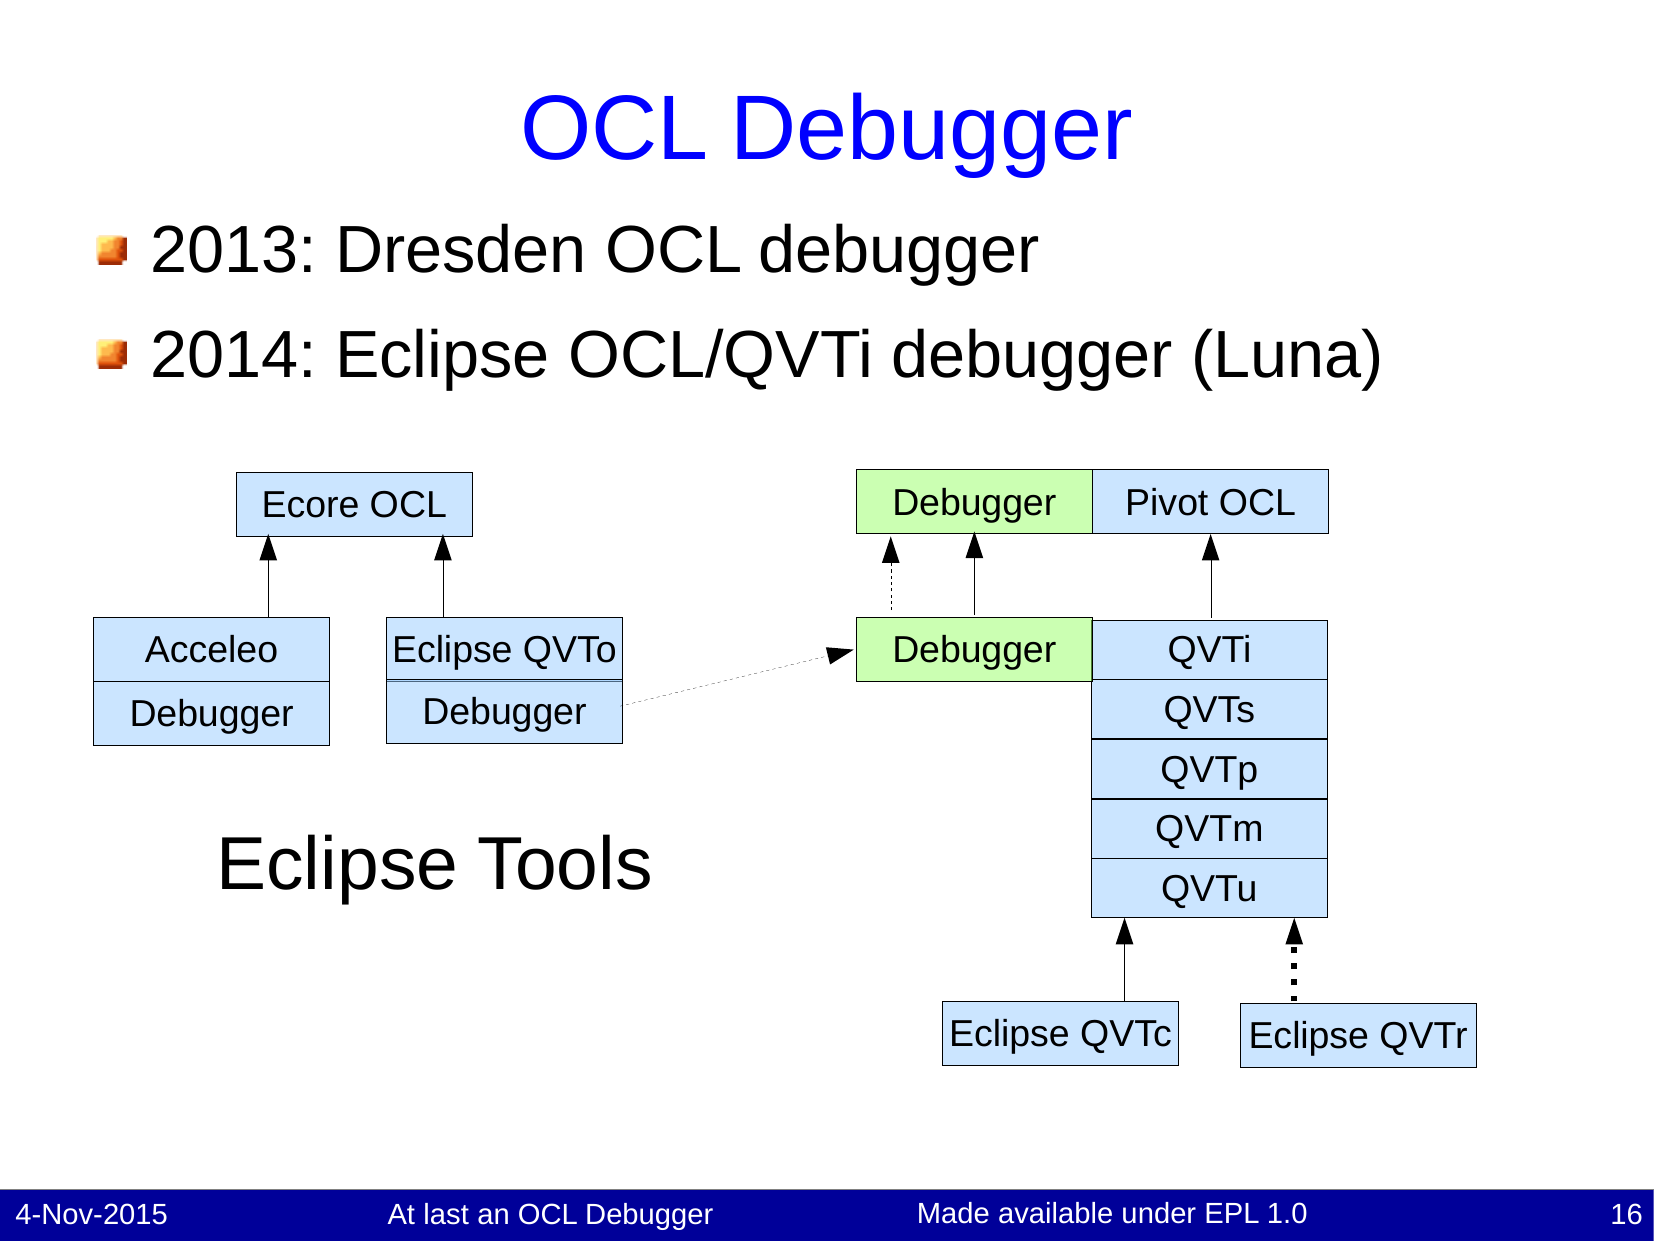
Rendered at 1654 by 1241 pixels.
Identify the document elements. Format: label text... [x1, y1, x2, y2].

text_box QVTp [1091, 739, 1328, 799]
title OCL Debugger [82, 49, 1571, 207]
text_box Eclipse QVTr [1240, 1003, 1477, 1068]
text_box Debugger [856, 469, 1093, 534]
text_box Eclipse Tools [201, 814, 788, 914]
text_box Eclipse QVTc [942, 1001, 1179, 1066]
text_box QVTi [1093, 620, 1328, 679]
text_box Debugger [93, 681, 330, 746]
text_box QVTs [1091, 679, 1328, 739]
text_box Ecore OCL [236, 472, 473, 537]
text_box QVTu [1091, 858, 1328, 918]
text_box QVTm [1091, 799, 1328, 858]
text_box Acceleo [93, 617, 330, 681]
text_box Eclipse QVTo [386, 617, 623, 679]
text_box Pivot OCL [1093, 469, 1329, 534]
text_box Debugger [386, 679, 623, 744]
list 2013: Dresden OCL debugger 2014: Eclipse OCL/QVTi debugger (Luna) [79, 212, 1568, 1031]
text_box Debugger [856, 617, 1093, 682]
